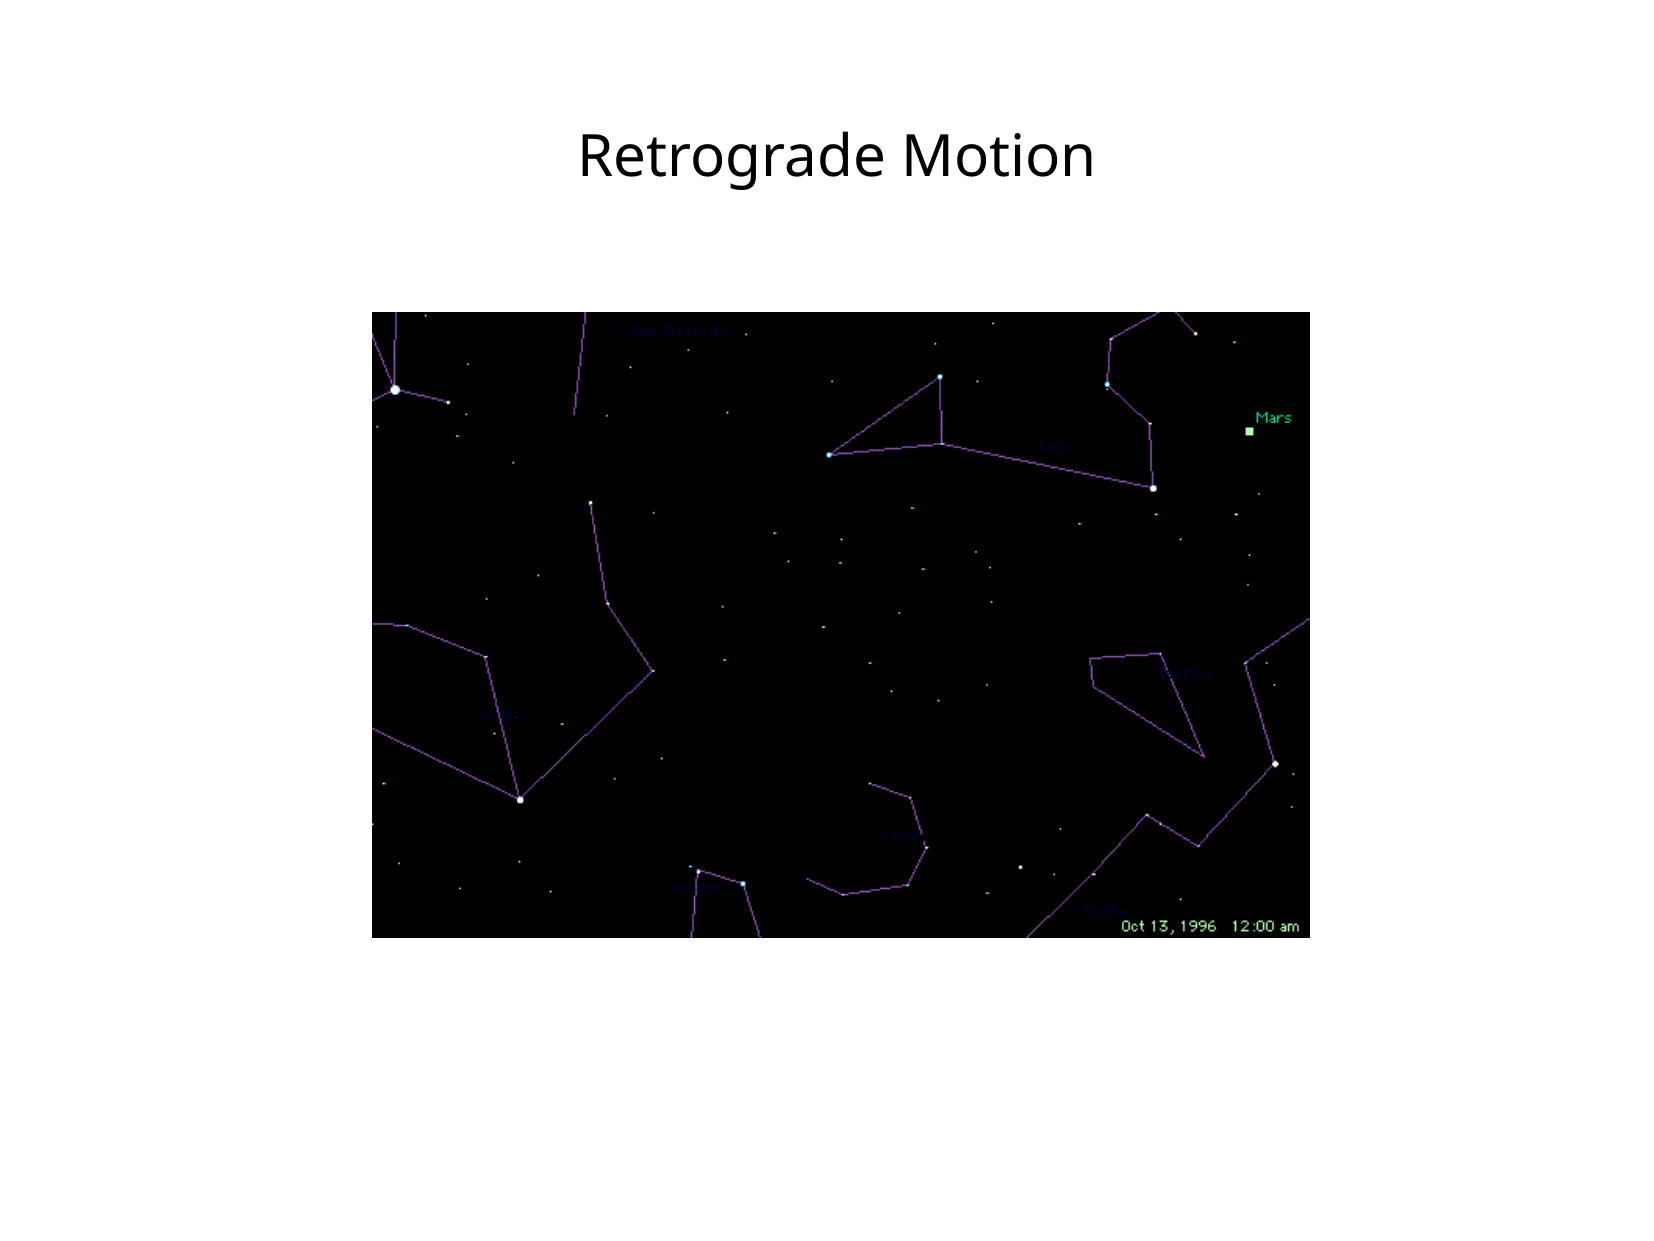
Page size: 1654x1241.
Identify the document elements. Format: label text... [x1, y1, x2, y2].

title Retrograde Motion [82, 49, 1571, 257]
picture [372, 312, 1310, 938]
